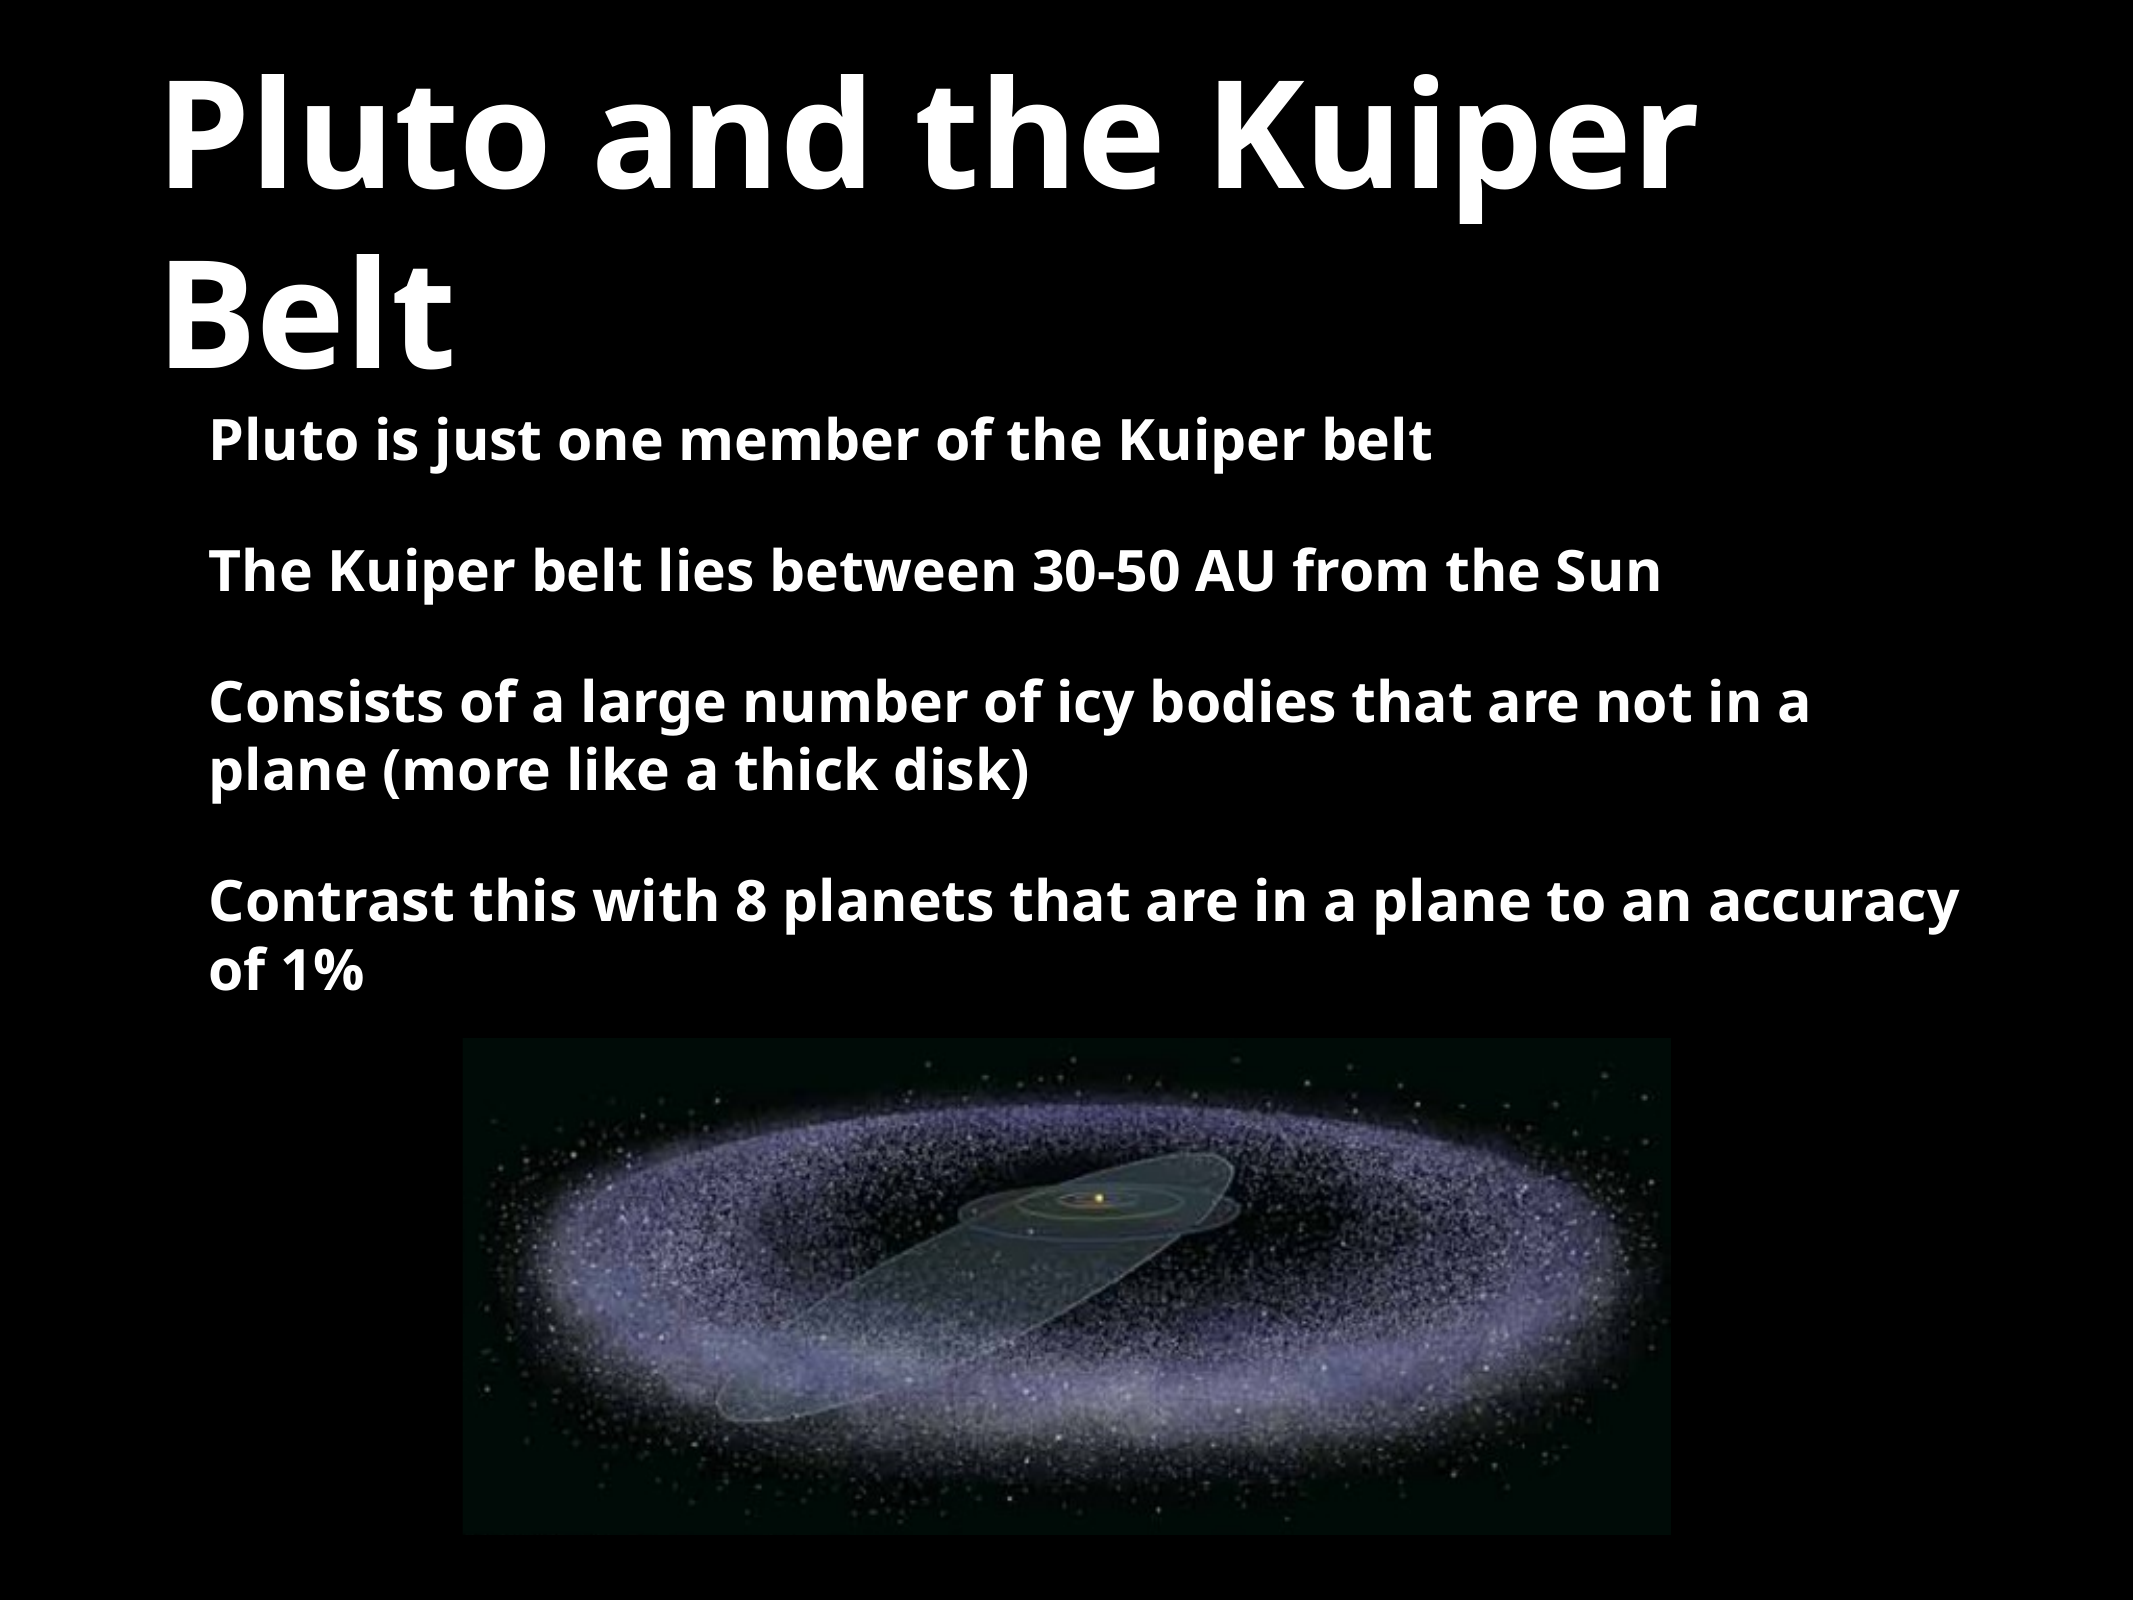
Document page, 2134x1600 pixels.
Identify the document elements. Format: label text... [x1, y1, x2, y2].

title Pluto and the Kuiper Belt [156, 41, 1978, 396]
list Pluto is just one member of the Kuiper belt The Kuiper belt lies between 30-50 AU from the Sun Consists of a large number of icy bodies that are not in a plane (more like a thick disk) Contrast this with 8 planets that are in a plane to an accuracy of 1% [156, 399, 1978, 1006]
picture [462, 1038, 1671, 1535]
